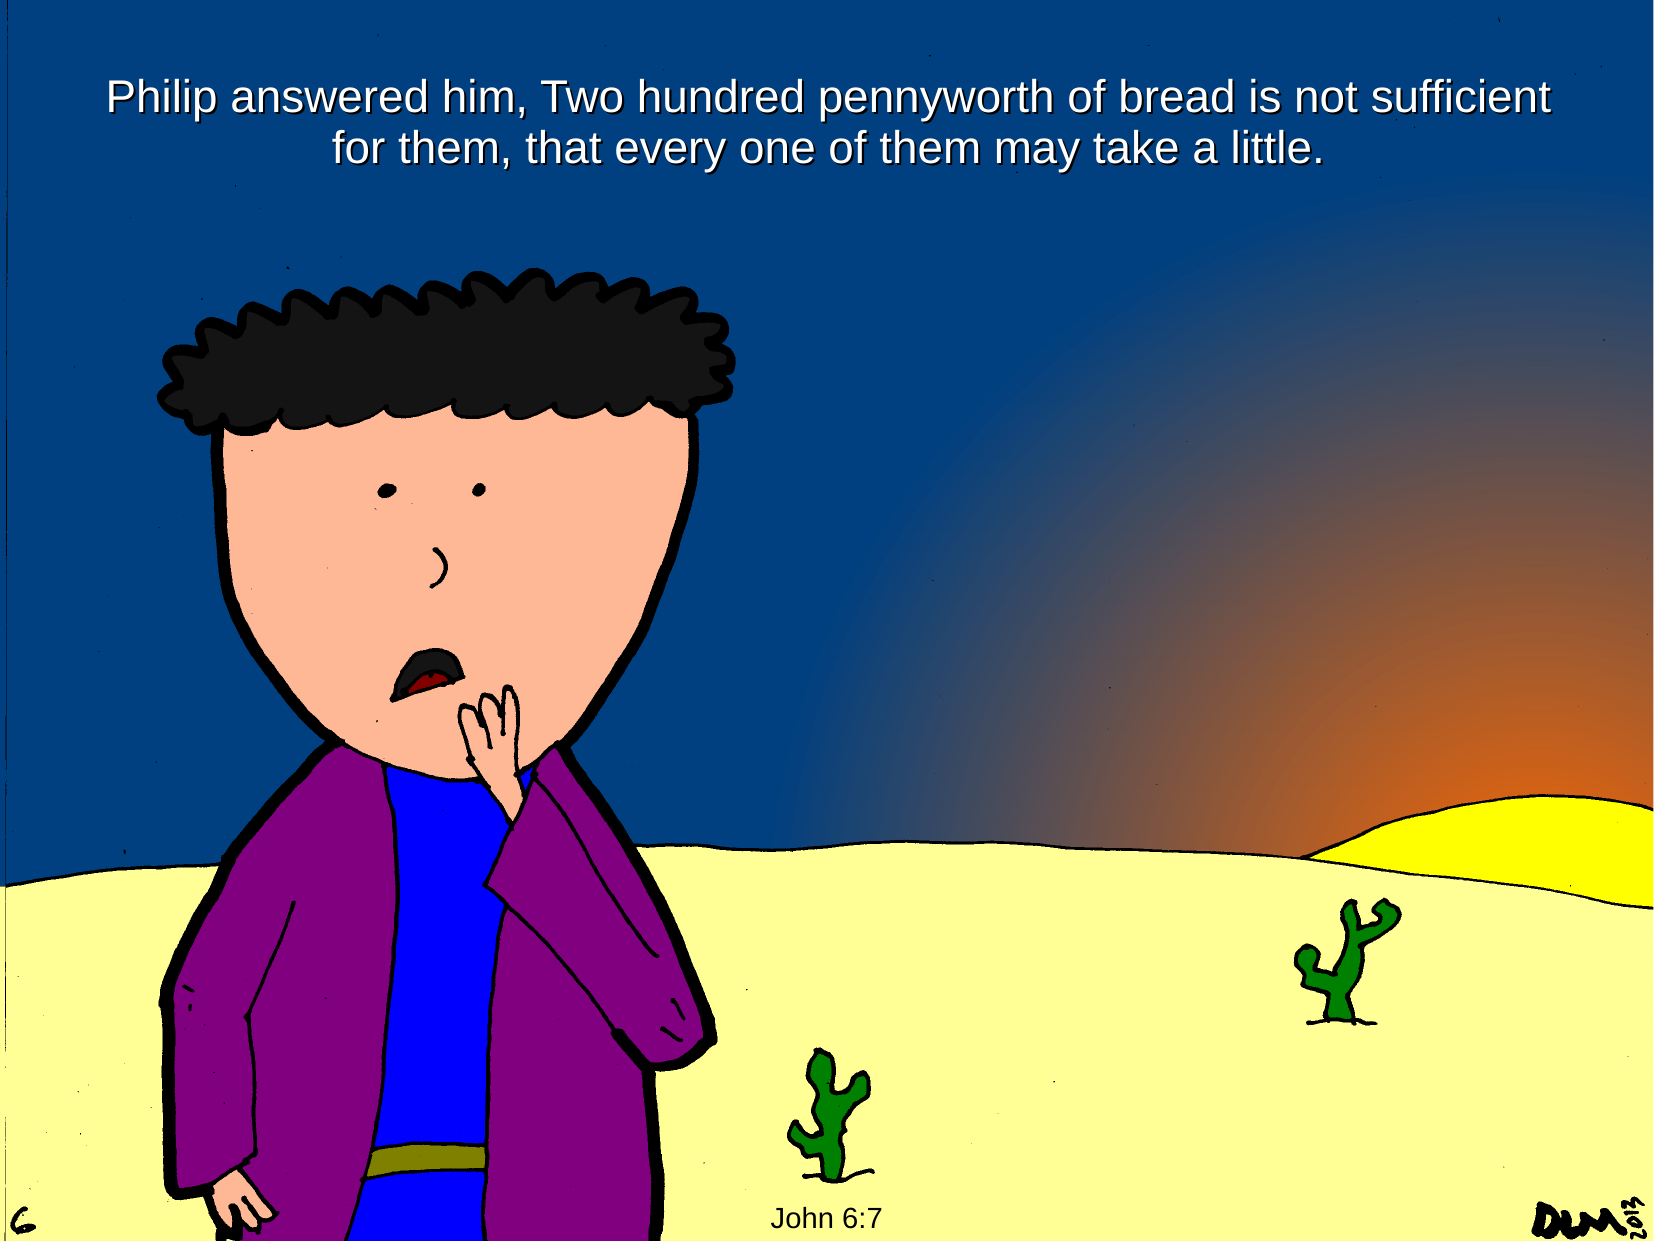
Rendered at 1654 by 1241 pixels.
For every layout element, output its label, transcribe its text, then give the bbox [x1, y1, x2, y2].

picture [0, 0, 1654, 1241]
text_box John 6:7 [684, 1161, 970, 1241]
text_box Philip answered him, Two hundred pennyworth of bread is not sufficient for them, that every one of them may take a little. [82, 63, 1576, 181]
